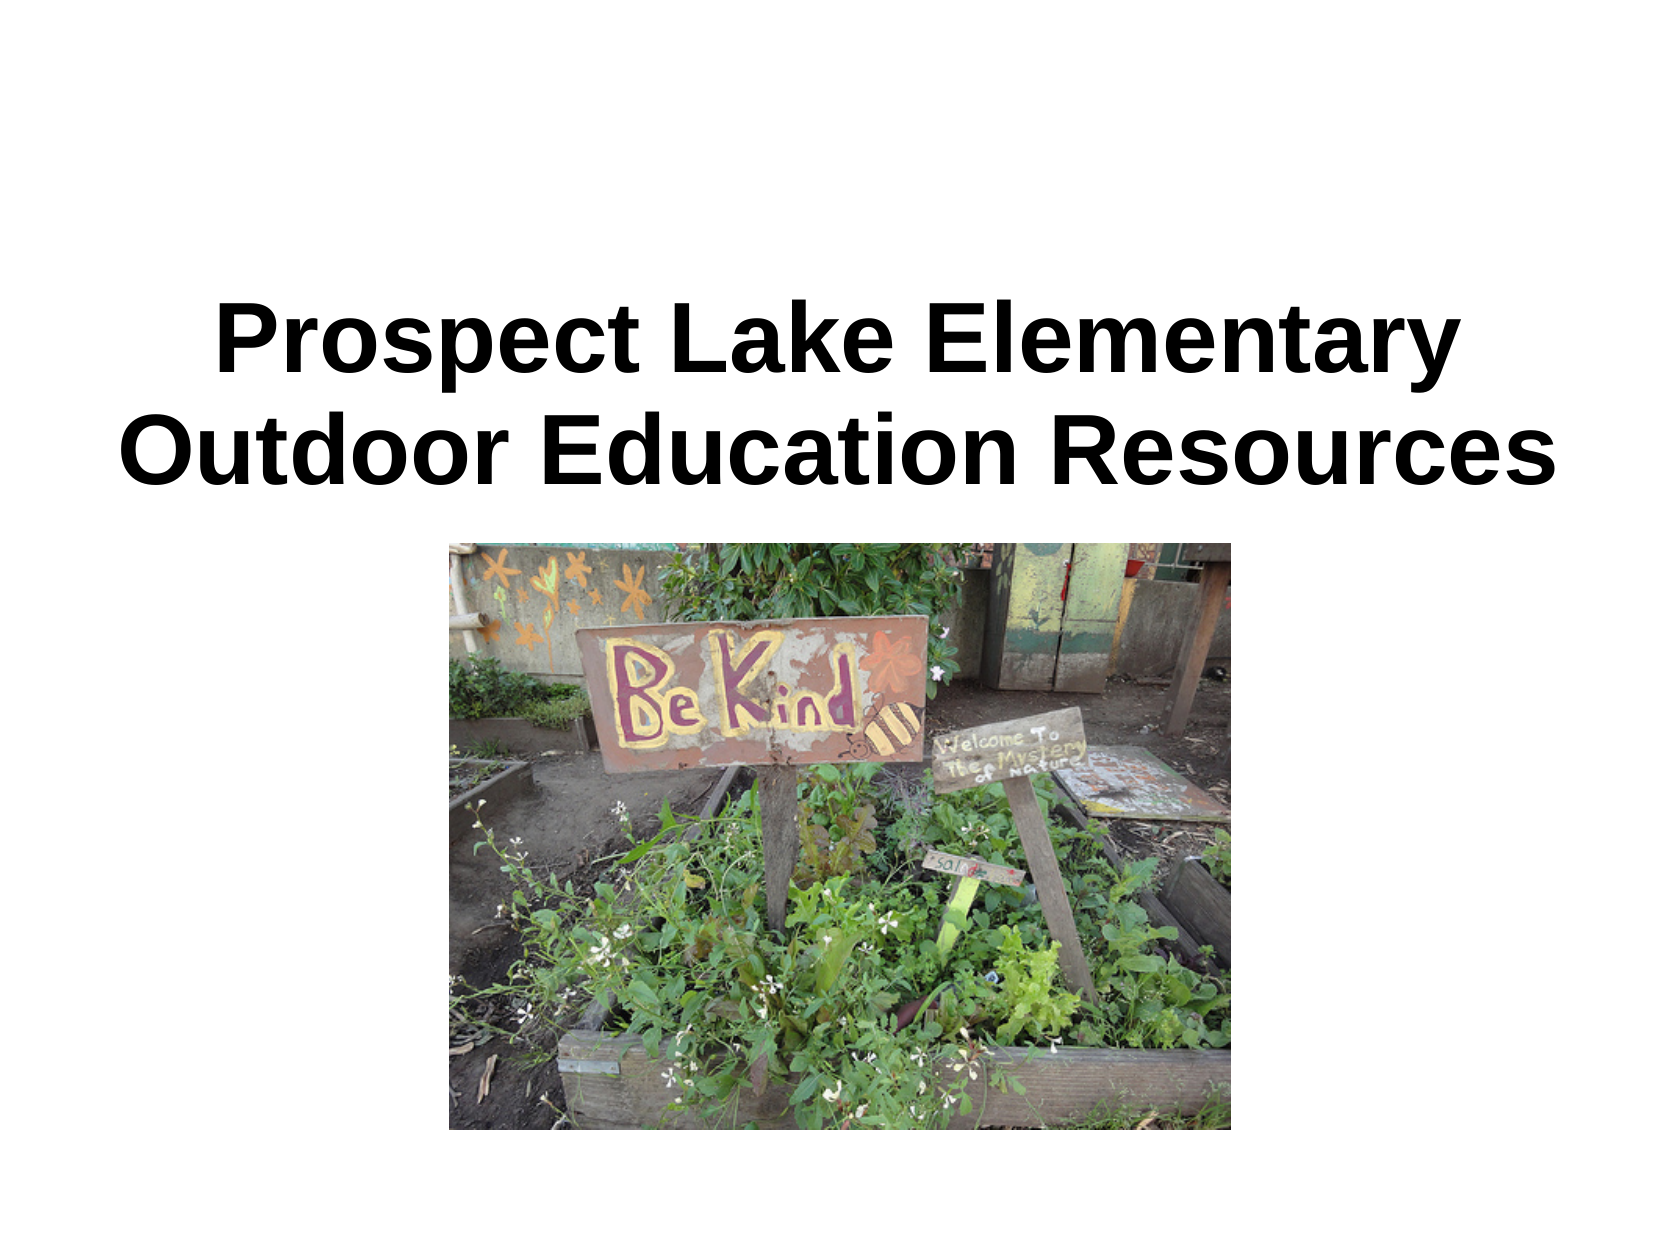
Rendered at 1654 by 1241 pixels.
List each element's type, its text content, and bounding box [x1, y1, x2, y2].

picture [449, 543, 1231, 1130]
subtitle Prospect Lake Elementary Outdoor Education Resources [94, 91, 1583, 697]
